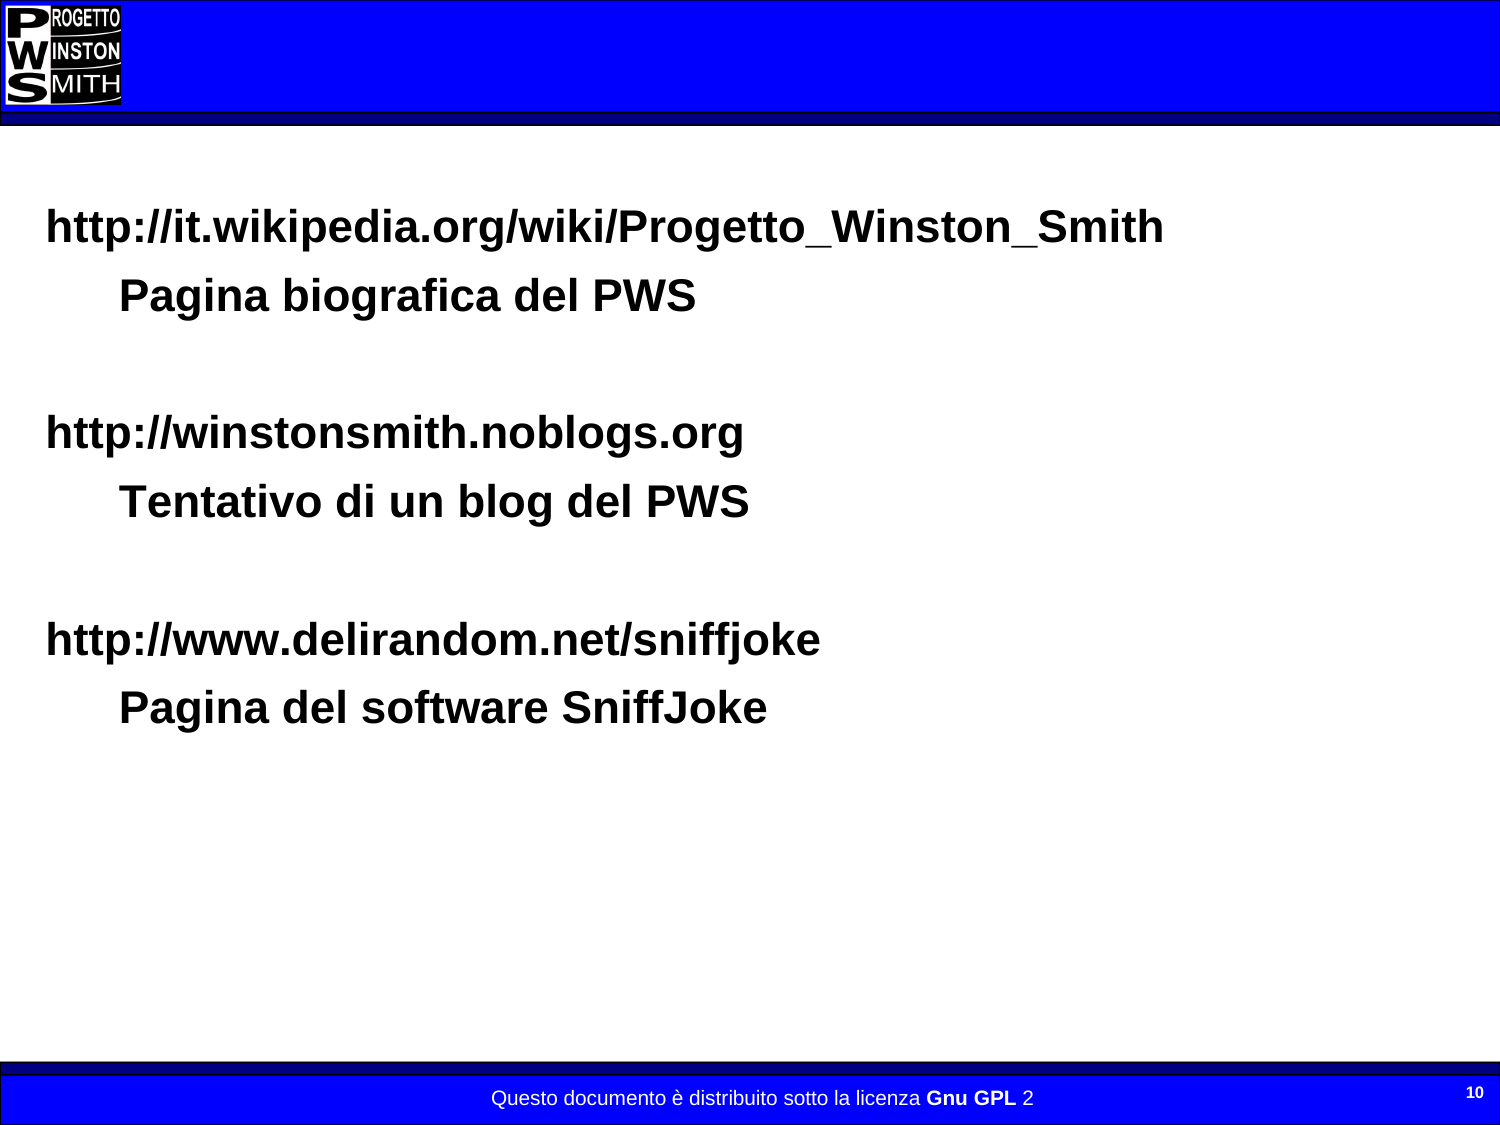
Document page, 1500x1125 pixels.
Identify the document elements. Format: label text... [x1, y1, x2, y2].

text_box http://it.wikipedia.org/wiki/Progetto_Winston_Smith Pagina biografica del PWS http://winstonsmith.noblogs.org Tentativo di un blog del PWS http://www.delirandom.net/sniffjoke Pagina del software SniffJoke [29, 124, 1500, 933]
picture [5, 5, 121, 105]
